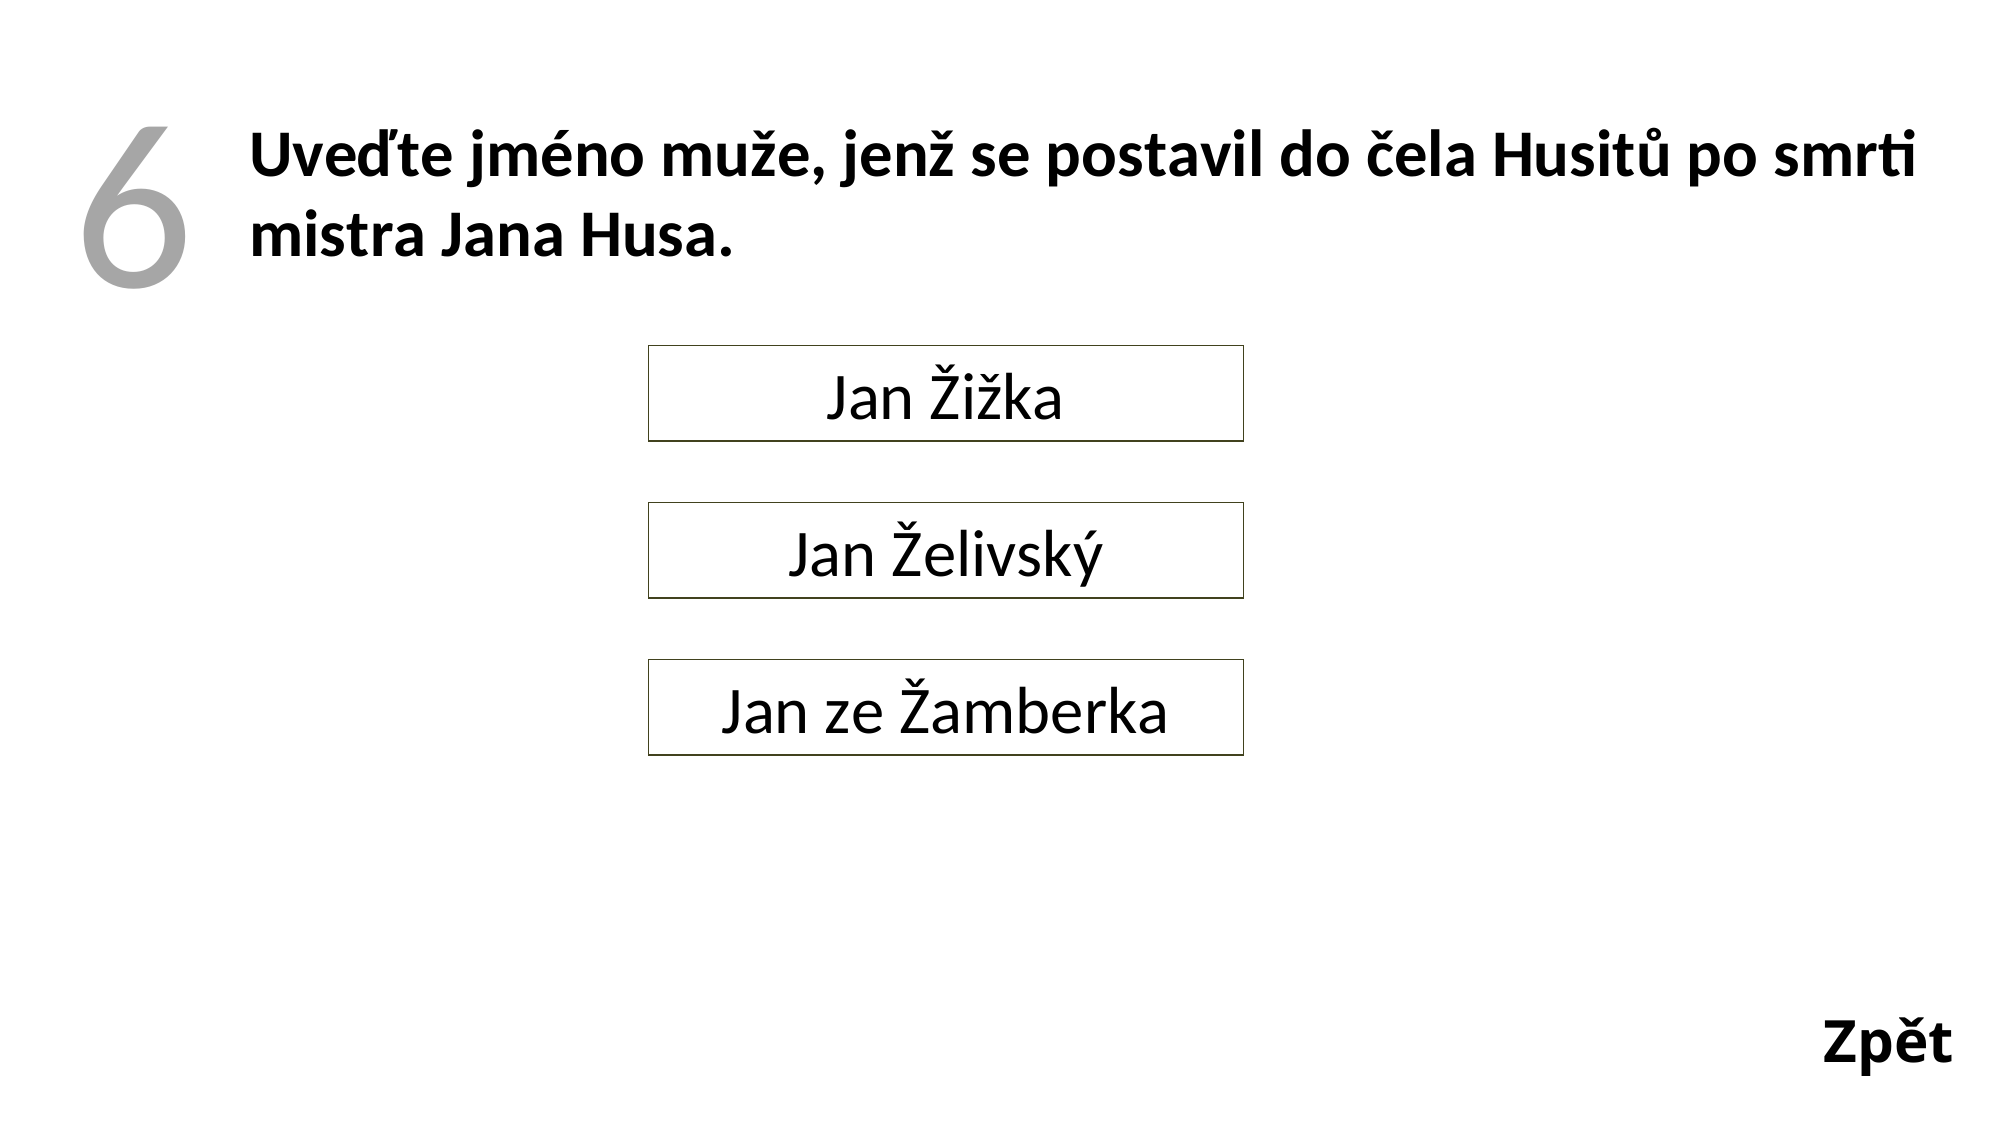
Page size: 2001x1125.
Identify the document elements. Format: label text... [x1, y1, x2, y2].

text_box Jan Žižka [648, 345, 1244, 441]
text_box 6 [58, 42, 209, 344]
text_box Jan ze Žamberka [648, 659, 1244, 756]
text_box Zpět [1809, 996, 1970, 1083]
text_box Jan Želivský [648, 502, 1244, 598]
text_box Uveďte jméno muže, jenž se postavil do čela Husitů po smrti mistra Jana Husa. [234, 101, 1965, 278]
